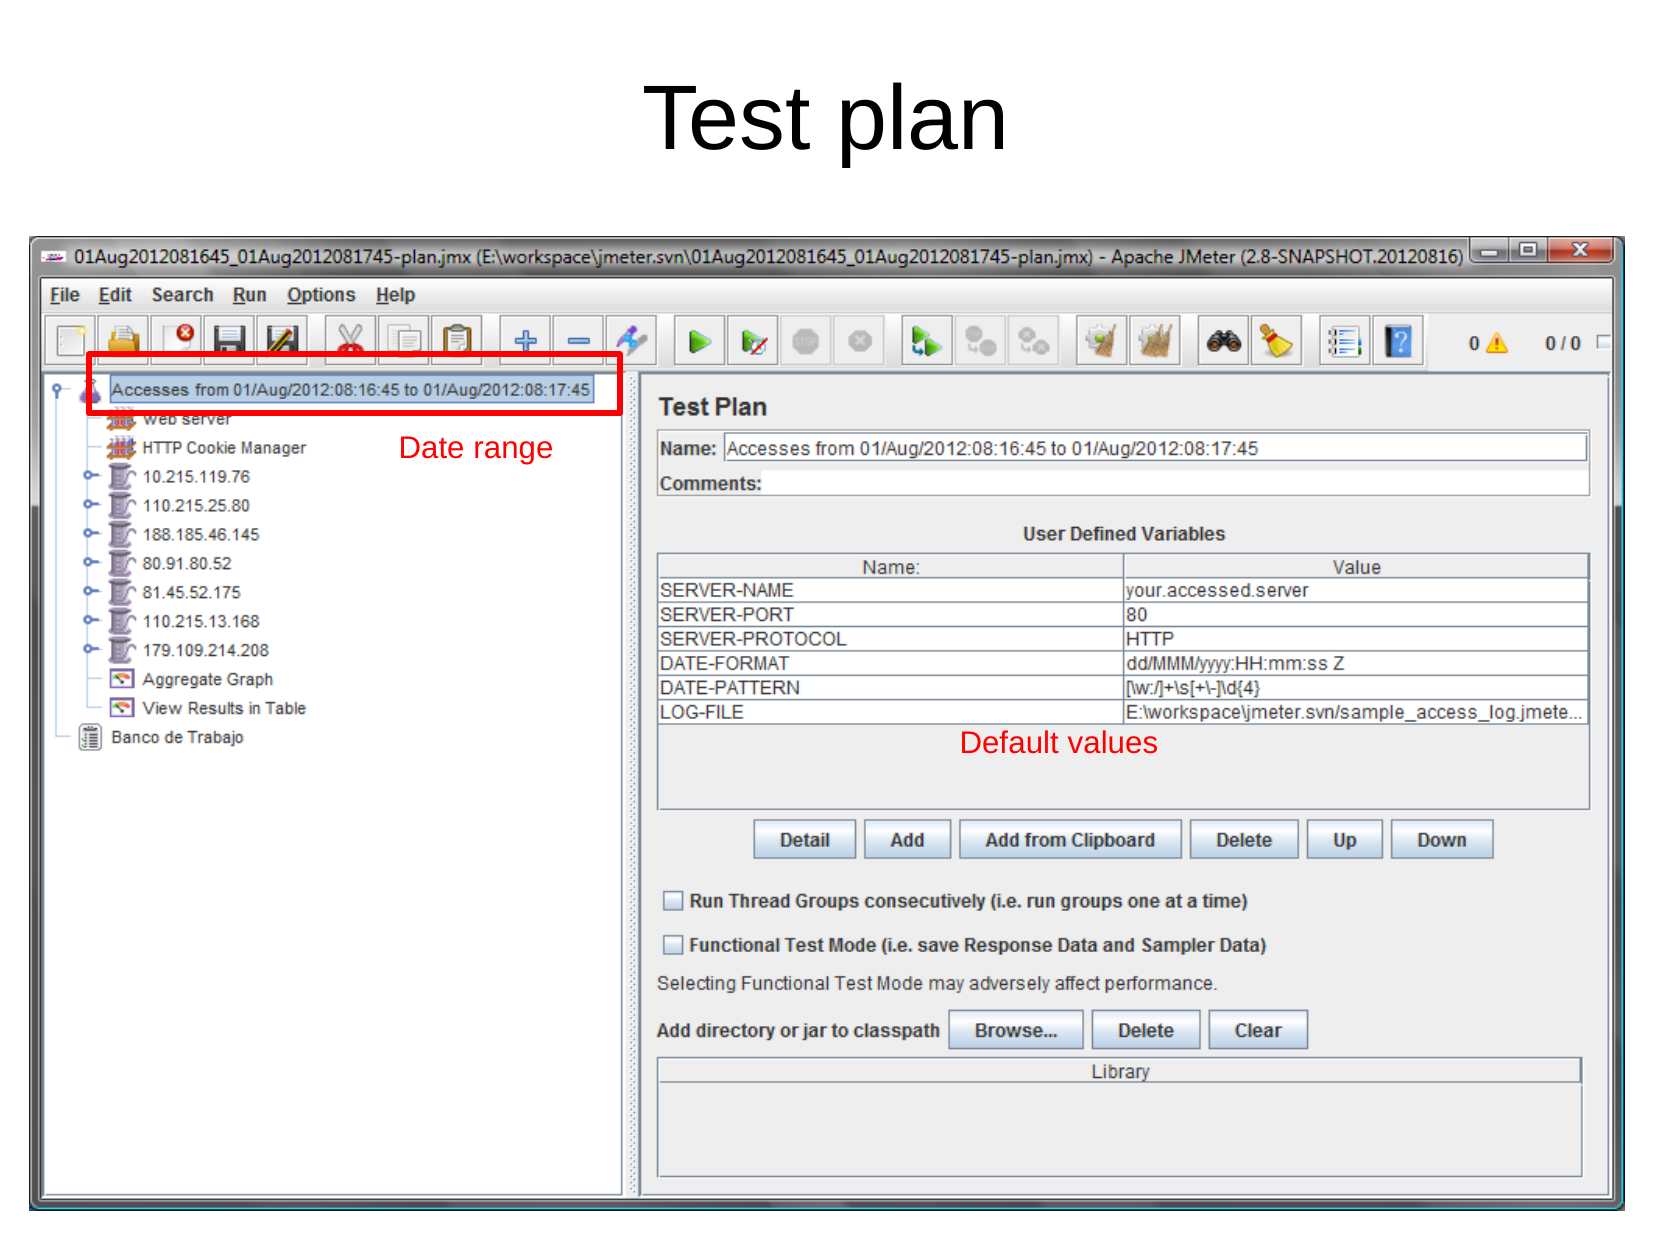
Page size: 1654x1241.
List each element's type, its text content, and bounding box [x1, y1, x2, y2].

text_box Default values [944, 718, 1241, 768]
text_box Date range [383, 422, 591, 473]
picture [29, 236, 1625, 1211]
title Test plan [82, 21, 1571, 214]
